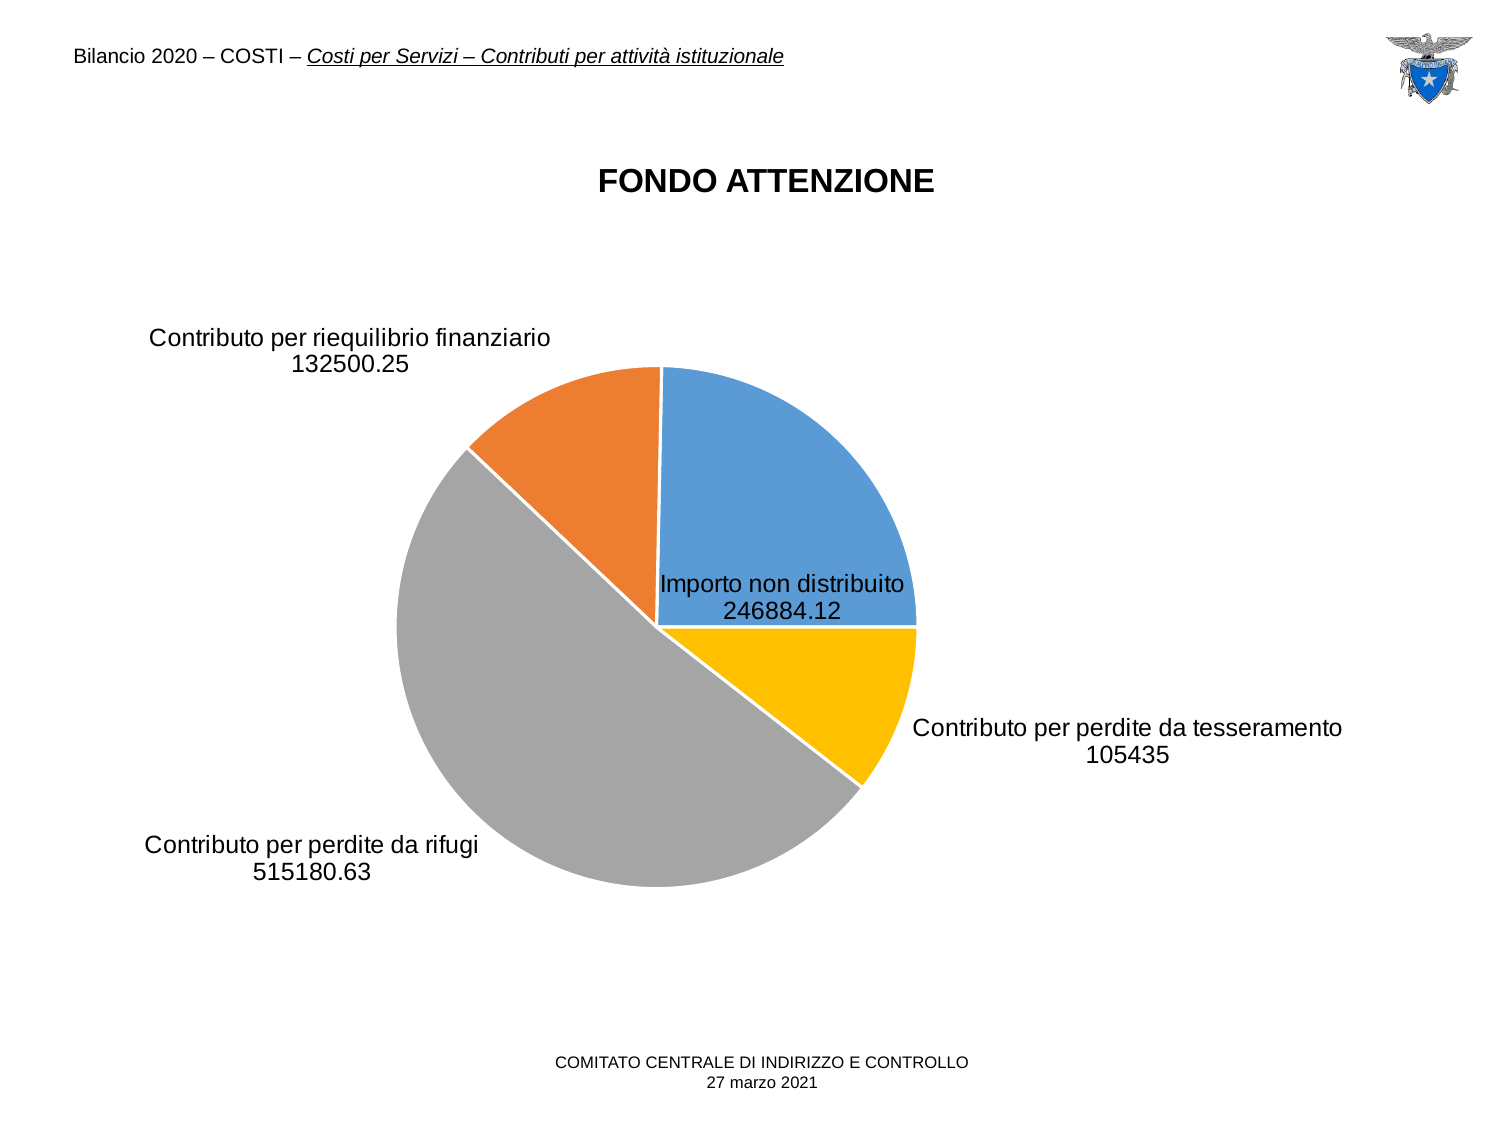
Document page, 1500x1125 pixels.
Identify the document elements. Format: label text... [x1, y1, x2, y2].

text_box FONDO ATTENZIONE [278, 152, 1255, 207]
text_box COMITATO CENTRALE DI INDIRIZZO E CONTROLLO 27 marzo 2021 [278, 1044, 1247, 1101]
chart [63, 234, 1376, 992]
picture [1382, 29, 1477, 112]
text_box Bilancio 2020 – COSTI – Costi per Servizi – Contributi per attività istituzionale [58, 35, 975, 76]
